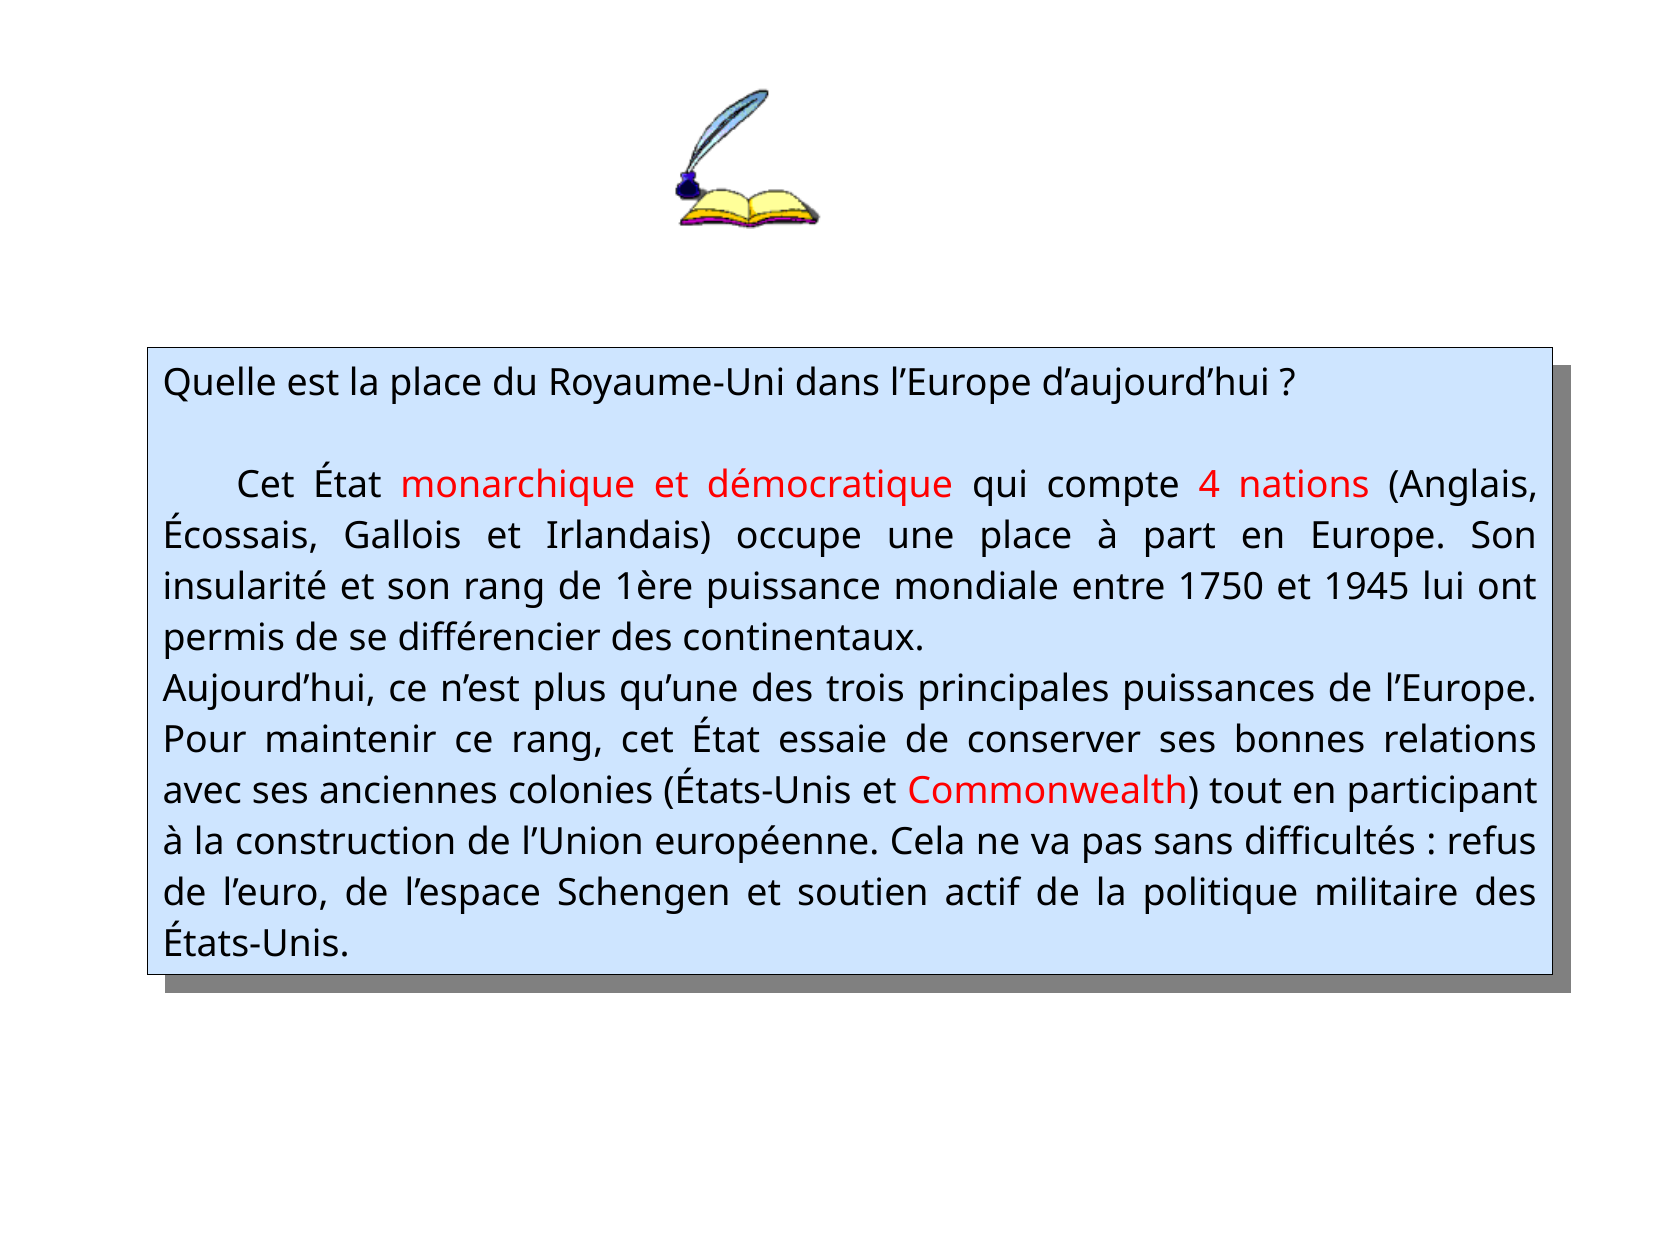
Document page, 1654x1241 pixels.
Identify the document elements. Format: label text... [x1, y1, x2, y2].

text_box Quelle est la place du Royaume-Uni dans l’Europe d’aujourd’hui ? Cet État monarchique et démocratique qui compte 4 nations (Anglais, Écossais, Gallois et Irlandais) occupe une place à part en Europe. Son insularité et son rang de 1ère puissance mondiale entre 1750 et 1945 lui ont permis de se différencier des continentaux. Aujourd’hui, ce n’est plus qu’une des trois principales puissances de l’Europe. Pour maintenir ce rang, cet État essaie de conserver ses bonnes relations avec ses anciennes colonies (États-Unis et Commonwealth) tout en participant à la construction de l’Union européenne. Cela ne va pas sans difficultés : refus de l’euro, de l’espace Schengen et soutien actif de la politique militaire des États-Unis. [147, 347, 1553, 916]
picture [657, 64, 833, 229]
